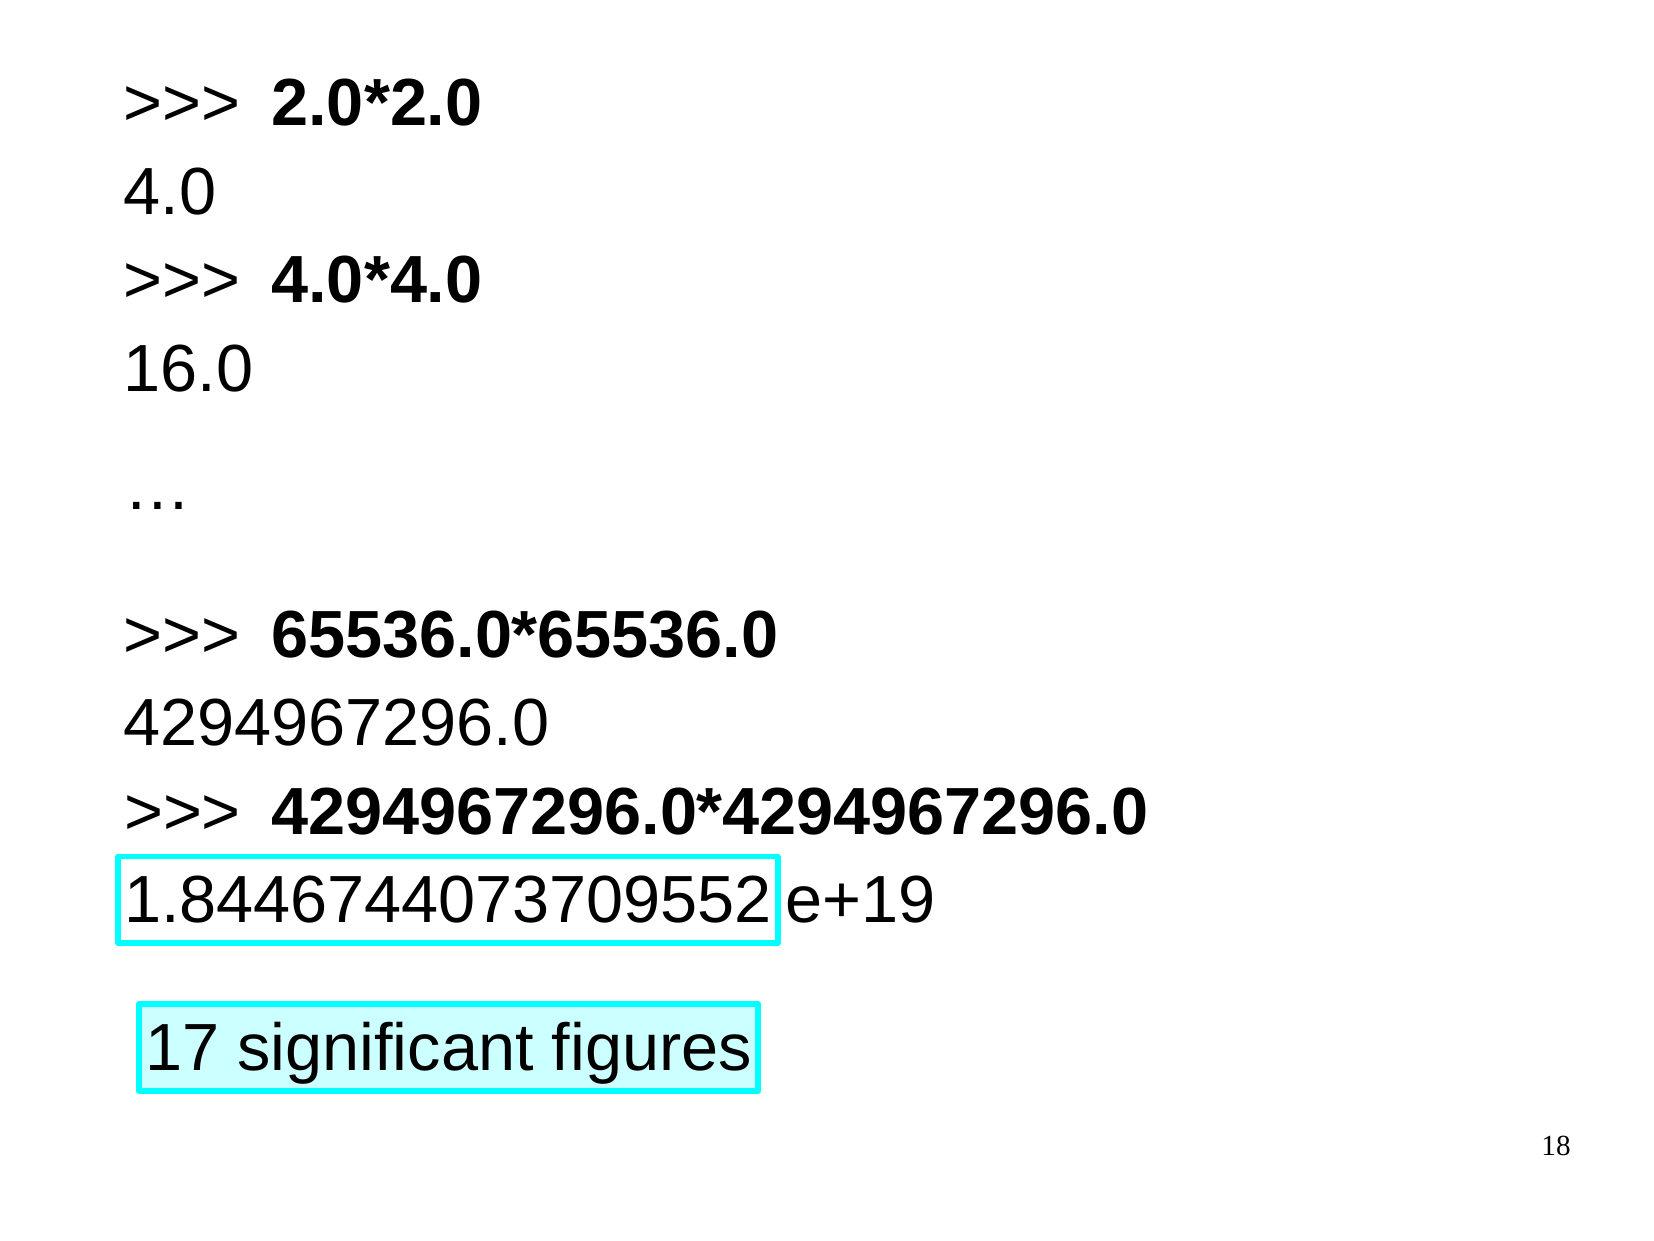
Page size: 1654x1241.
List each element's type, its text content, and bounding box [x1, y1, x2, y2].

text_box 1.8446744073709552 [118, 856, 778, 944]
text_box 16.0 [118, 324, 260, 412]
text_box 65536.0*65536.0 [265, 590, 785, 678]
text_box >>> [118, 590, 248, 678]
text_box 4294967296.0 [118, 679, 556, 766]
text_box 2.0*2.0 [265, 59, 489, 146]
text_box >>> [118, 236, 248, 323]
text_box >>> [118, 767, 248, 854]
text_box 4.0 [118, 147, 223, 235]
text_box 4.0*4.0 [265, 236, 489, 323]
text_box e+19 [779, 856, 942, 944]
text_box 17 significant figures [139, 1004, 759, 1091]
text_box … [118, 443, 197, 530]
text_box 4294967296.0*4294967296.0 [265, 767, 1155, 855]
text_box >>> [118, 59, 248, 146]
